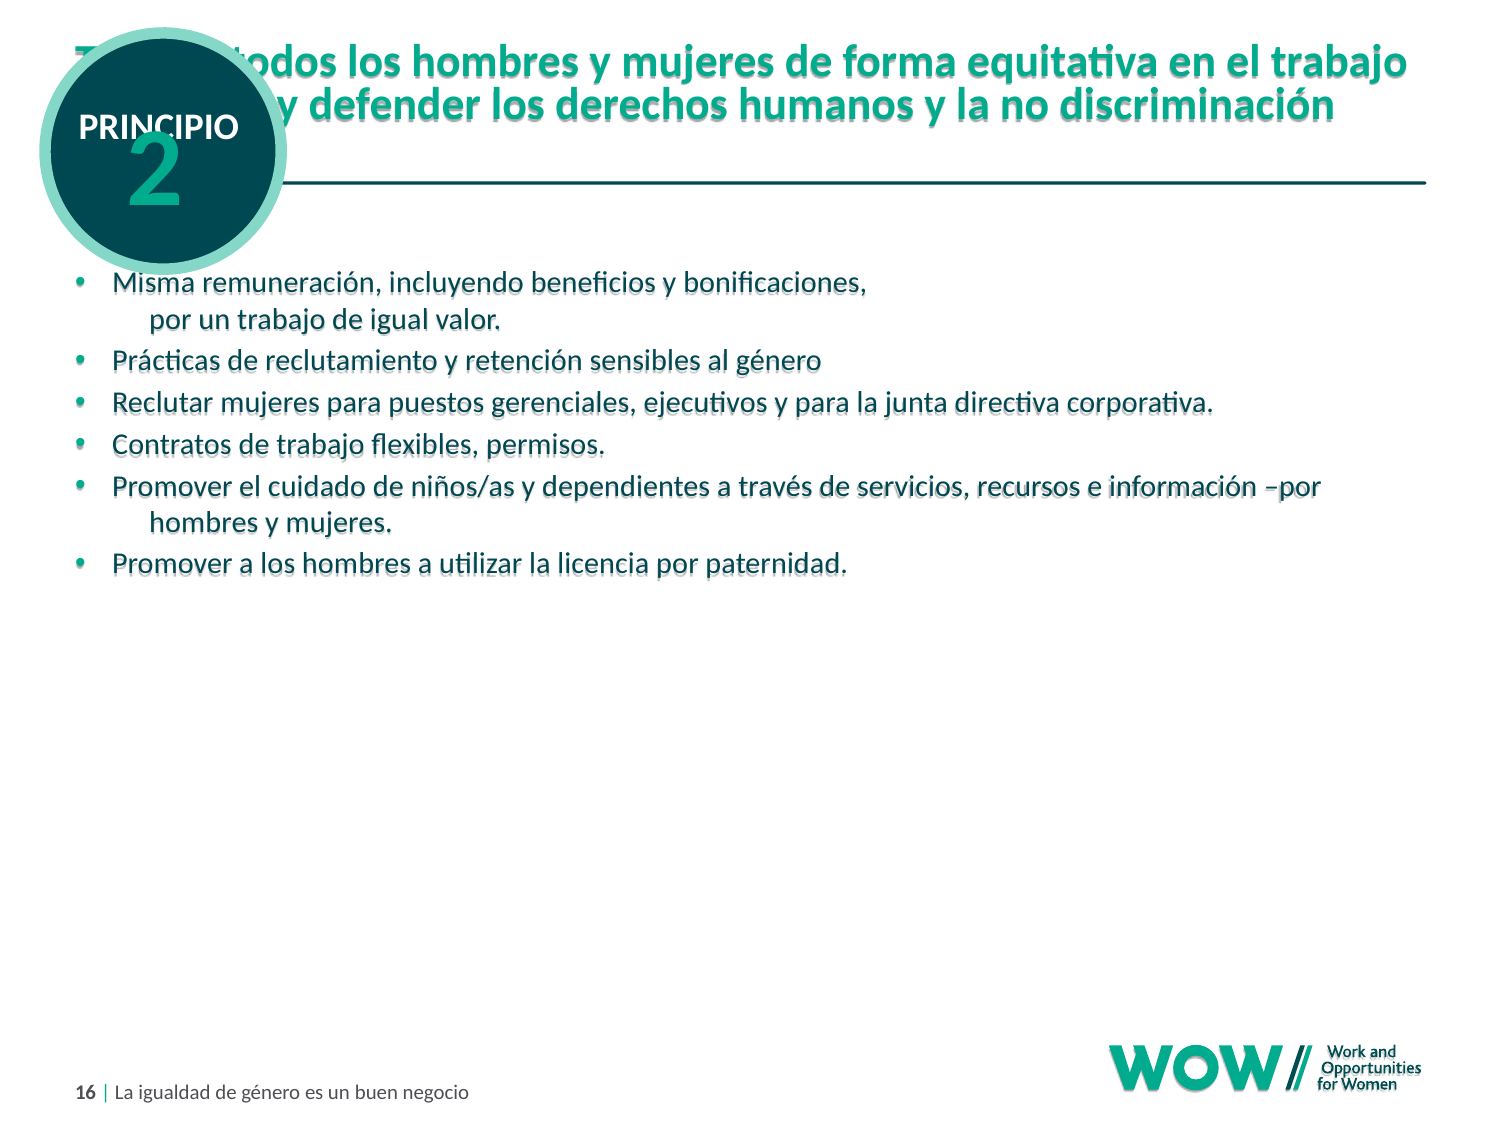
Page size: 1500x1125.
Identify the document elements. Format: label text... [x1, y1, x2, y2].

text_box [64, 216, 262, 270]
title Tratar a todos los hombres y mujeres de forma equitativa en el trabajo – respetar y defender los derechos humanos y la no discriminación [342, 35, 1356, 186]
text_box PRINCIPIO 2 [29, 65, 297, 216]
text_box [82, 32, 244, 65]
text_box 16 | La igualdad de género es un buen negocio [75, 1045, 700, 1106]
list Misma remuneración, incluyendo beneficios y bonificaciones, por un trabajo de igual valor. Prácticas de reclutamiento y retención sensibles al género Reclutar mujeres para puestos gerenciales, ejecutivos y para la junta directiva corporativa. Contratos de trabajo flexibles, permisos. Promover el cuidado de niños/as y dependientes a través de servicios, recursos e información –por hombres y mujeres. Promover a los hombres a utilizar la licencia por paternidad. [75, 351, 1365, 1018]
